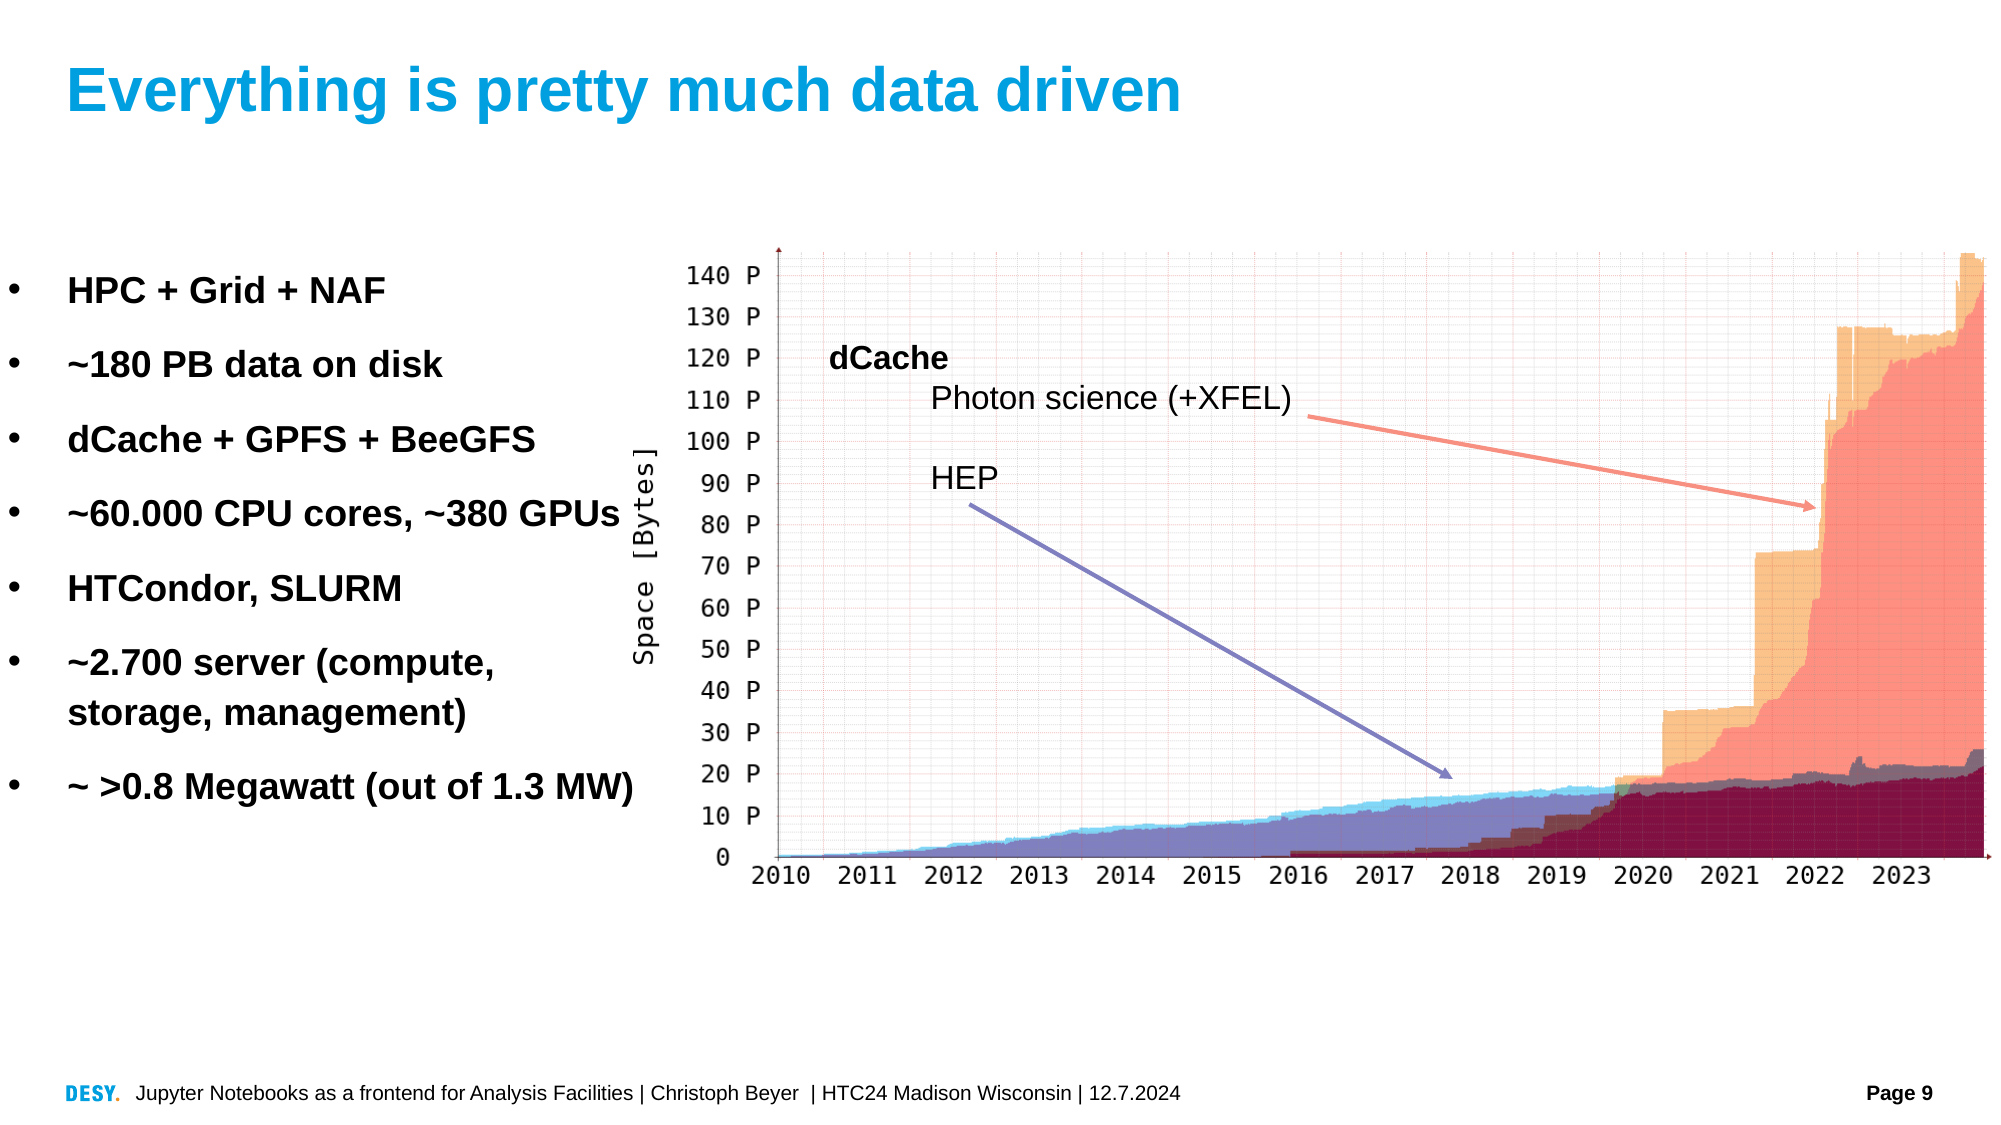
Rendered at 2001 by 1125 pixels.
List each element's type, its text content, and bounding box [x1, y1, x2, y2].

footer Jupyter Notebooks as a frontend for Analysis Facilities | Christoph Beyer | HTC24 Madison Wisconsin | 12.7.2024 [129, 1079, 1762, 1111]
title Everything is pretty much data driven [66, 57, 1933, 132]
text_box dCache Photon science (+XFEL) HEP [814, 328, 1308, 504]
list HPC + Grid + NAF ~180 PB data on disk dCache + GPFS + BeeGFS ~60.000 CPU cores, ~380 GPUs HTCondor, SLURM ~2.700 server (compute, storage, management) ~ >0.8 Megawatt (out of 1.3 MW) [7, 261, 646, 1125]
picture [633, 239, 2000, 911]
